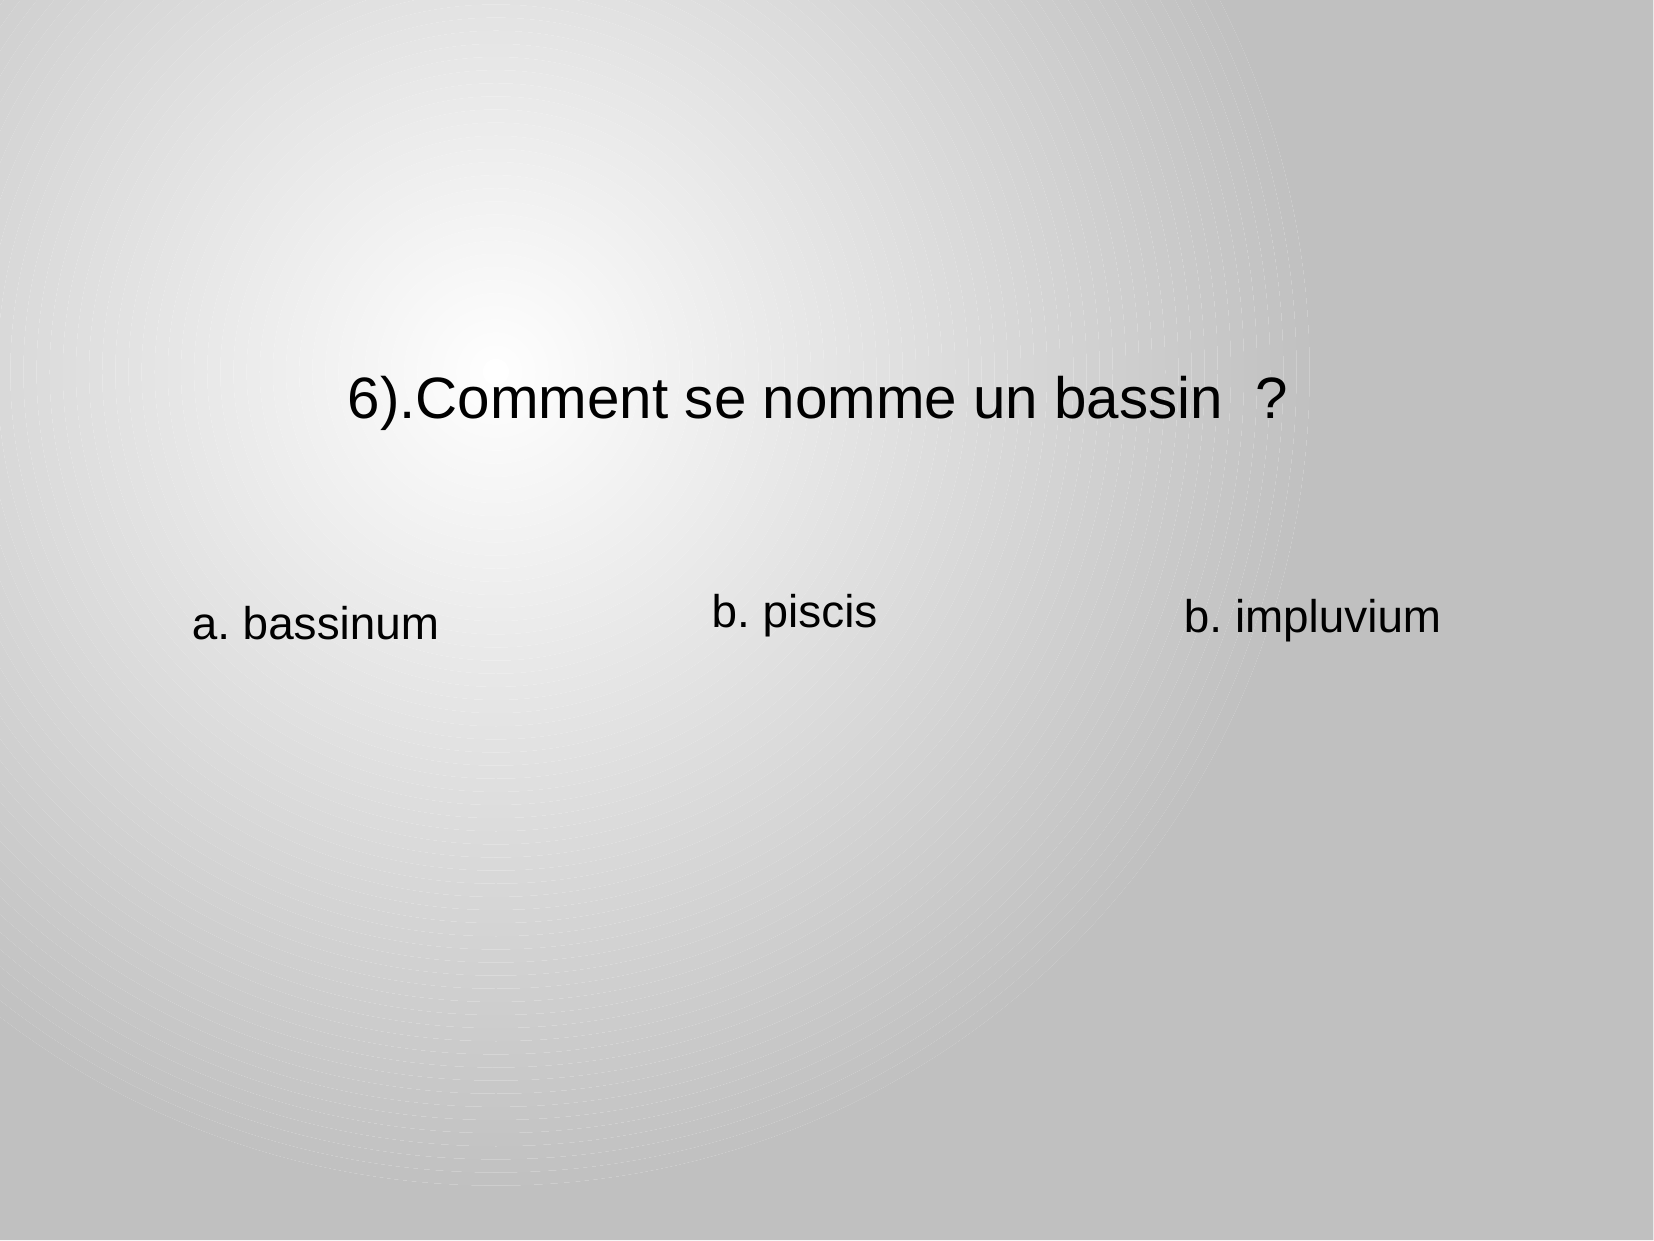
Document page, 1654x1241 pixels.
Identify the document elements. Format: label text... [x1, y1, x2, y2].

text_box a. bassinum [177, 590, 638, 657]
text_box b. piscis [696, 578, 1193, 645]
text_box 6).Comment se nomme un bassin ? [0, 0, 1654, 439]
text_box b. impluvium [1169, 583, 1607, 650]
